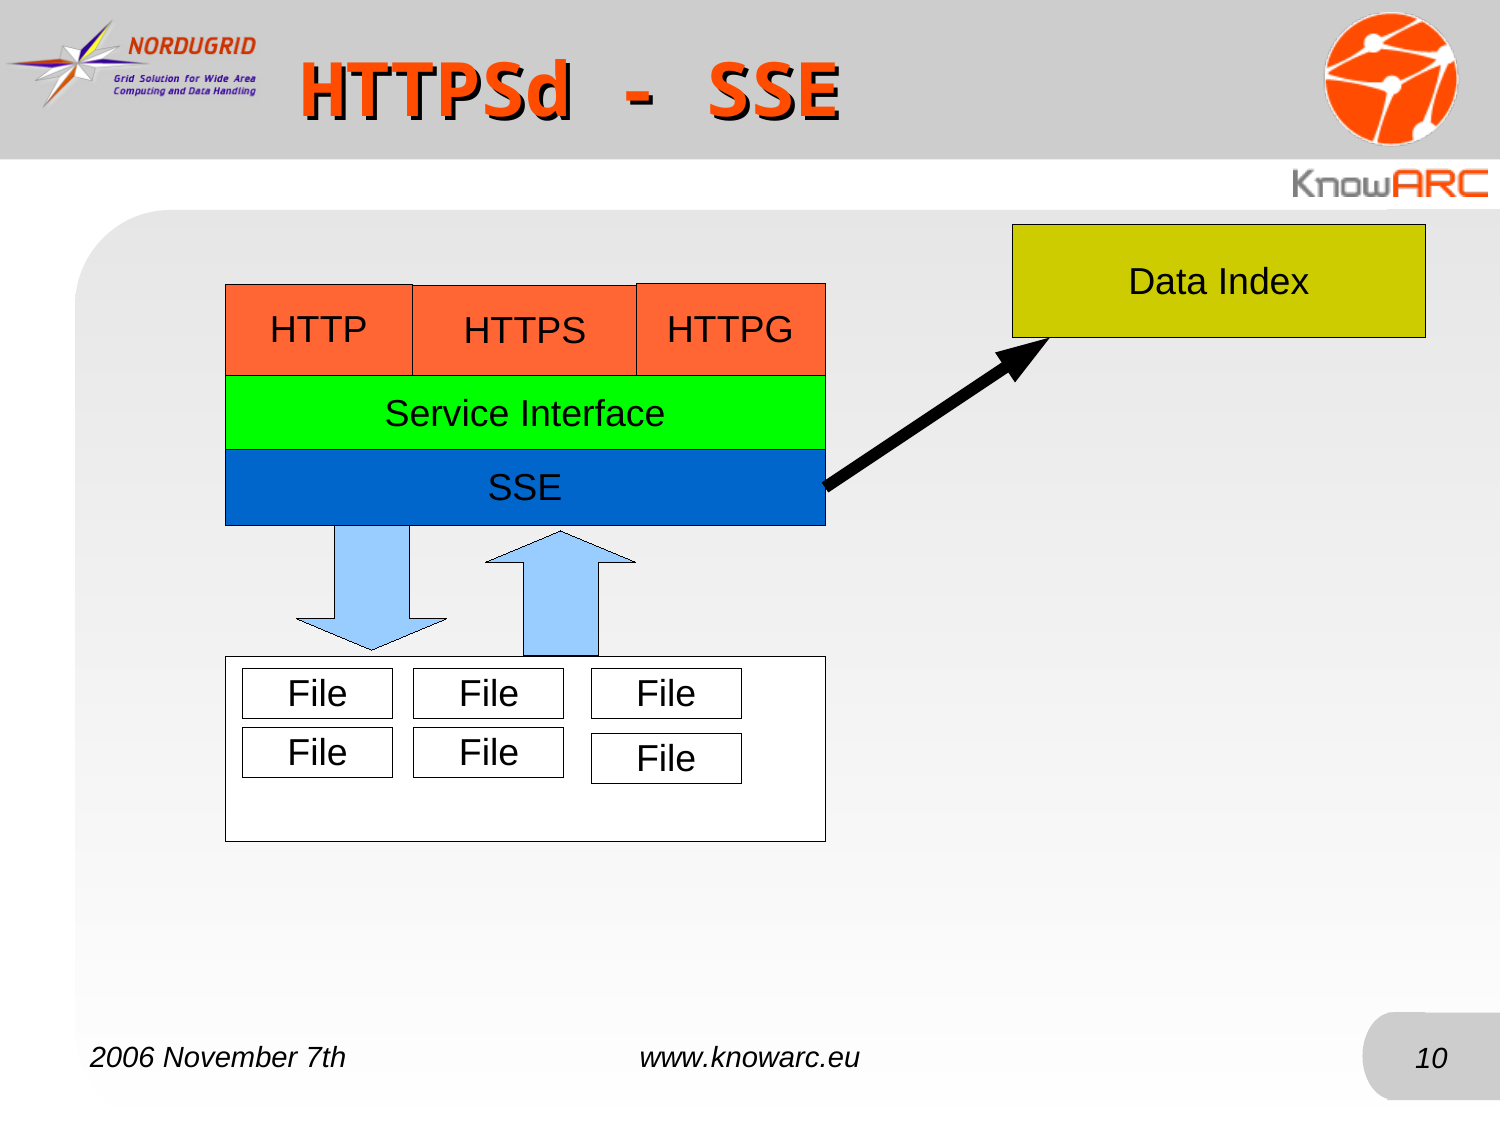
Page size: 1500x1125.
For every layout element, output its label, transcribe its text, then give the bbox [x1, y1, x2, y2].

text_box File [591, 733, 742, 784]
title HTTPSd - SSE [300, 25, 1238, 151]
text_box SSE [225, 449, 826, 526]
text_box File [242, 727, 393, 778]
text_box HTTP [225, 284, 413, 375]
text_box [296, 525, 447, 651]
text_box Data Index [1012, 224, 1426, 338]
picture [2, 14, 263, 113]
text_box Service Interface [225, 375, 826, 449]
picture [1293, 12, 1488, 197]
text_box File [413, 668, 564, 719]
text_box HTTPS [412, 285, 636, 375]
text_box File [413, 727, 564, 778]
text_box File [591, 668, 742, 719]
text_box HTTPG [636, 283, 826, 375]
text_box File [242, 668, 393, 719]
text_box [225, 530, 826, 842]
